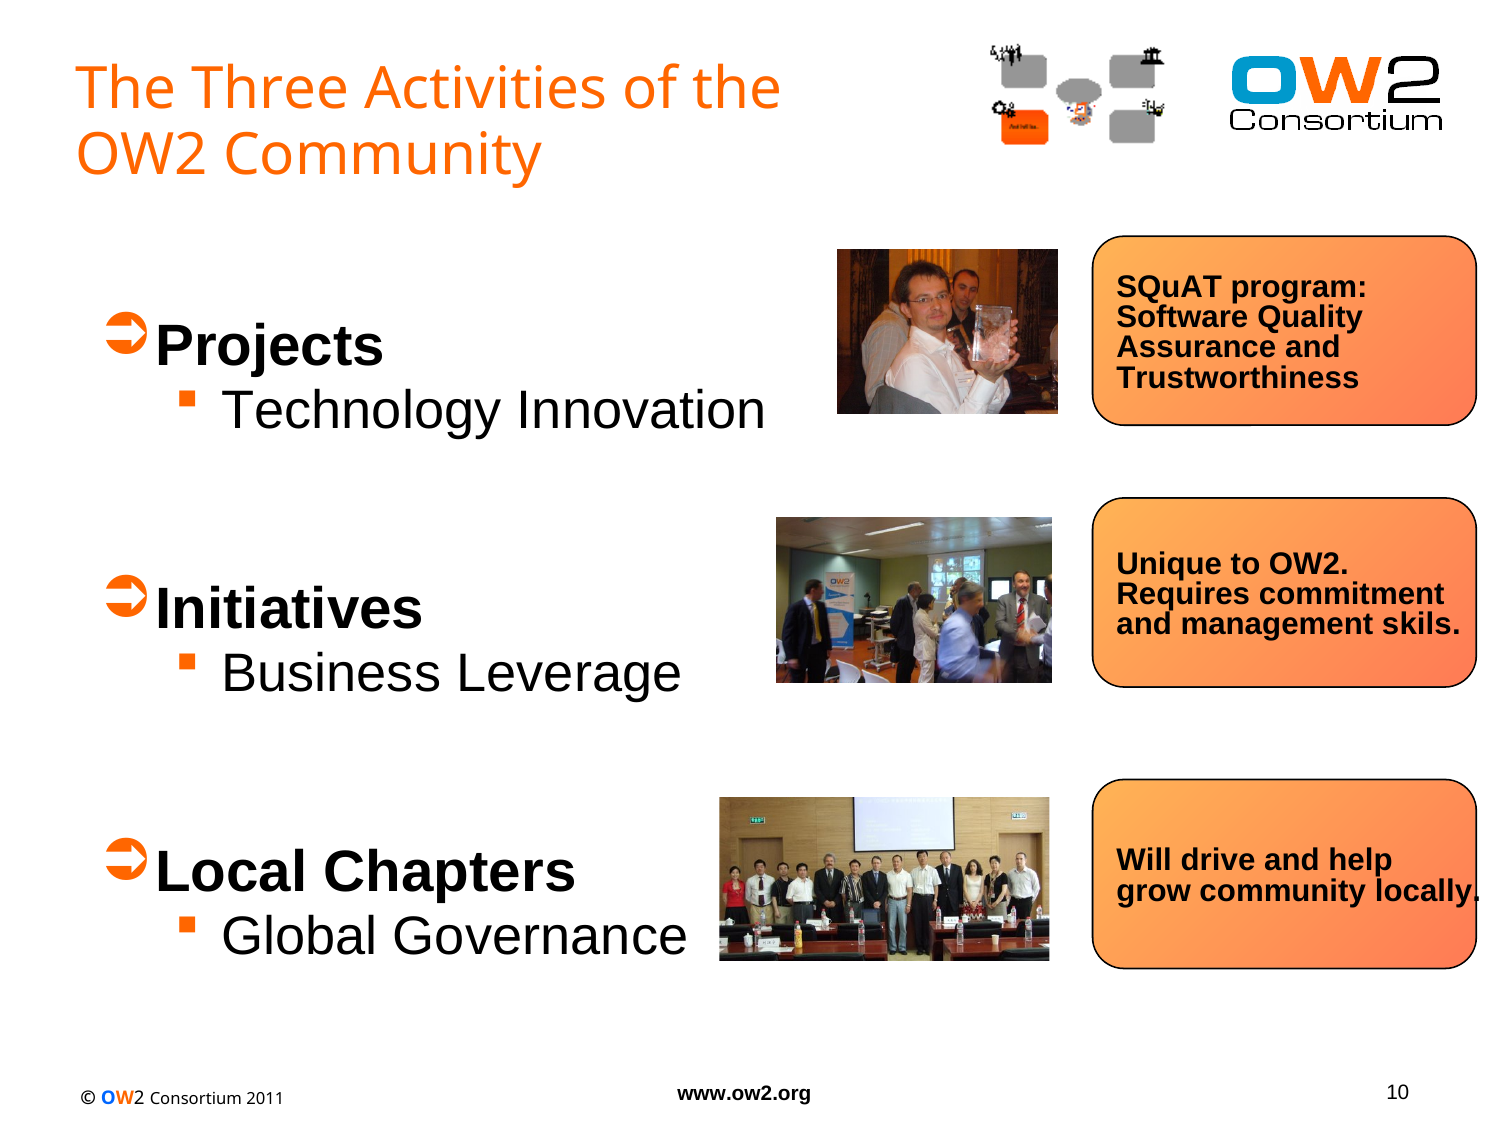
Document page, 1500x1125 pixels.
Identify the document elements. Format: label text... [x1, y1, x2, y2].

text_box SQuAT program: Software Quality Assurance and Trustworthiness [1092, 236, 1477, 426]
title The Three Activities of the OW2 Community [74, 45, 1175, 208]
picture [1224, 47, 1450, 134]
text_box Unique to OW2. Requires commitment and management skils. [1092, 497, 1477, 688]
picture [837, 249, 1058, 414]
list Projects Technology Innovation Initiatives Business Leverage Local Chapters Global Governance [84, 301, 835, 1044]
picture [719, 797, 1050, 961]
picture [986, 38, 1166, 148]
text_box Will drive and help grow community locally. [1092, 779, 1477, 969]
picture [776, 517, 1052, 684]
